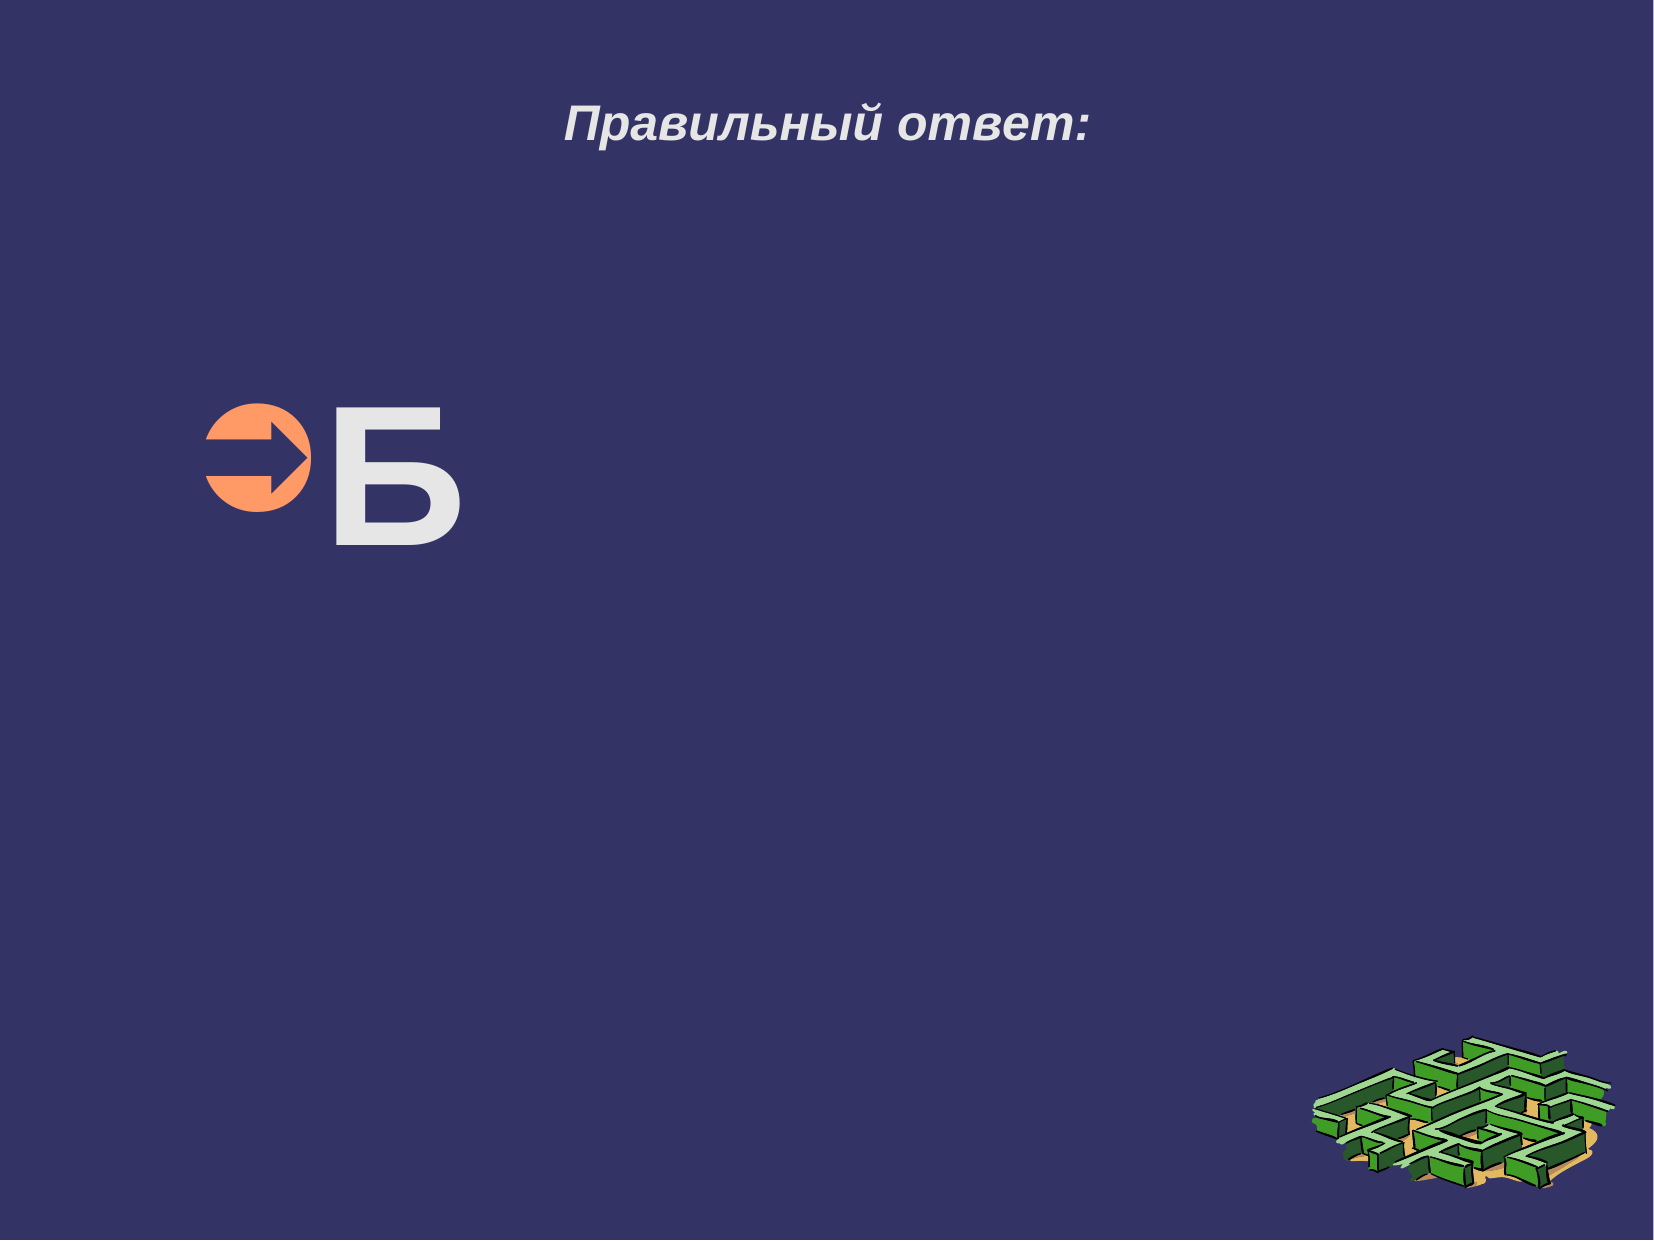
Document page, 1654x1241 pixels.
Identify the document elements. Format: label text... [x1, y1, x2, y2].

list Б [178, 364, 1570, 1147]
title Правильный ответ: [121, 19, 1534, 227]
